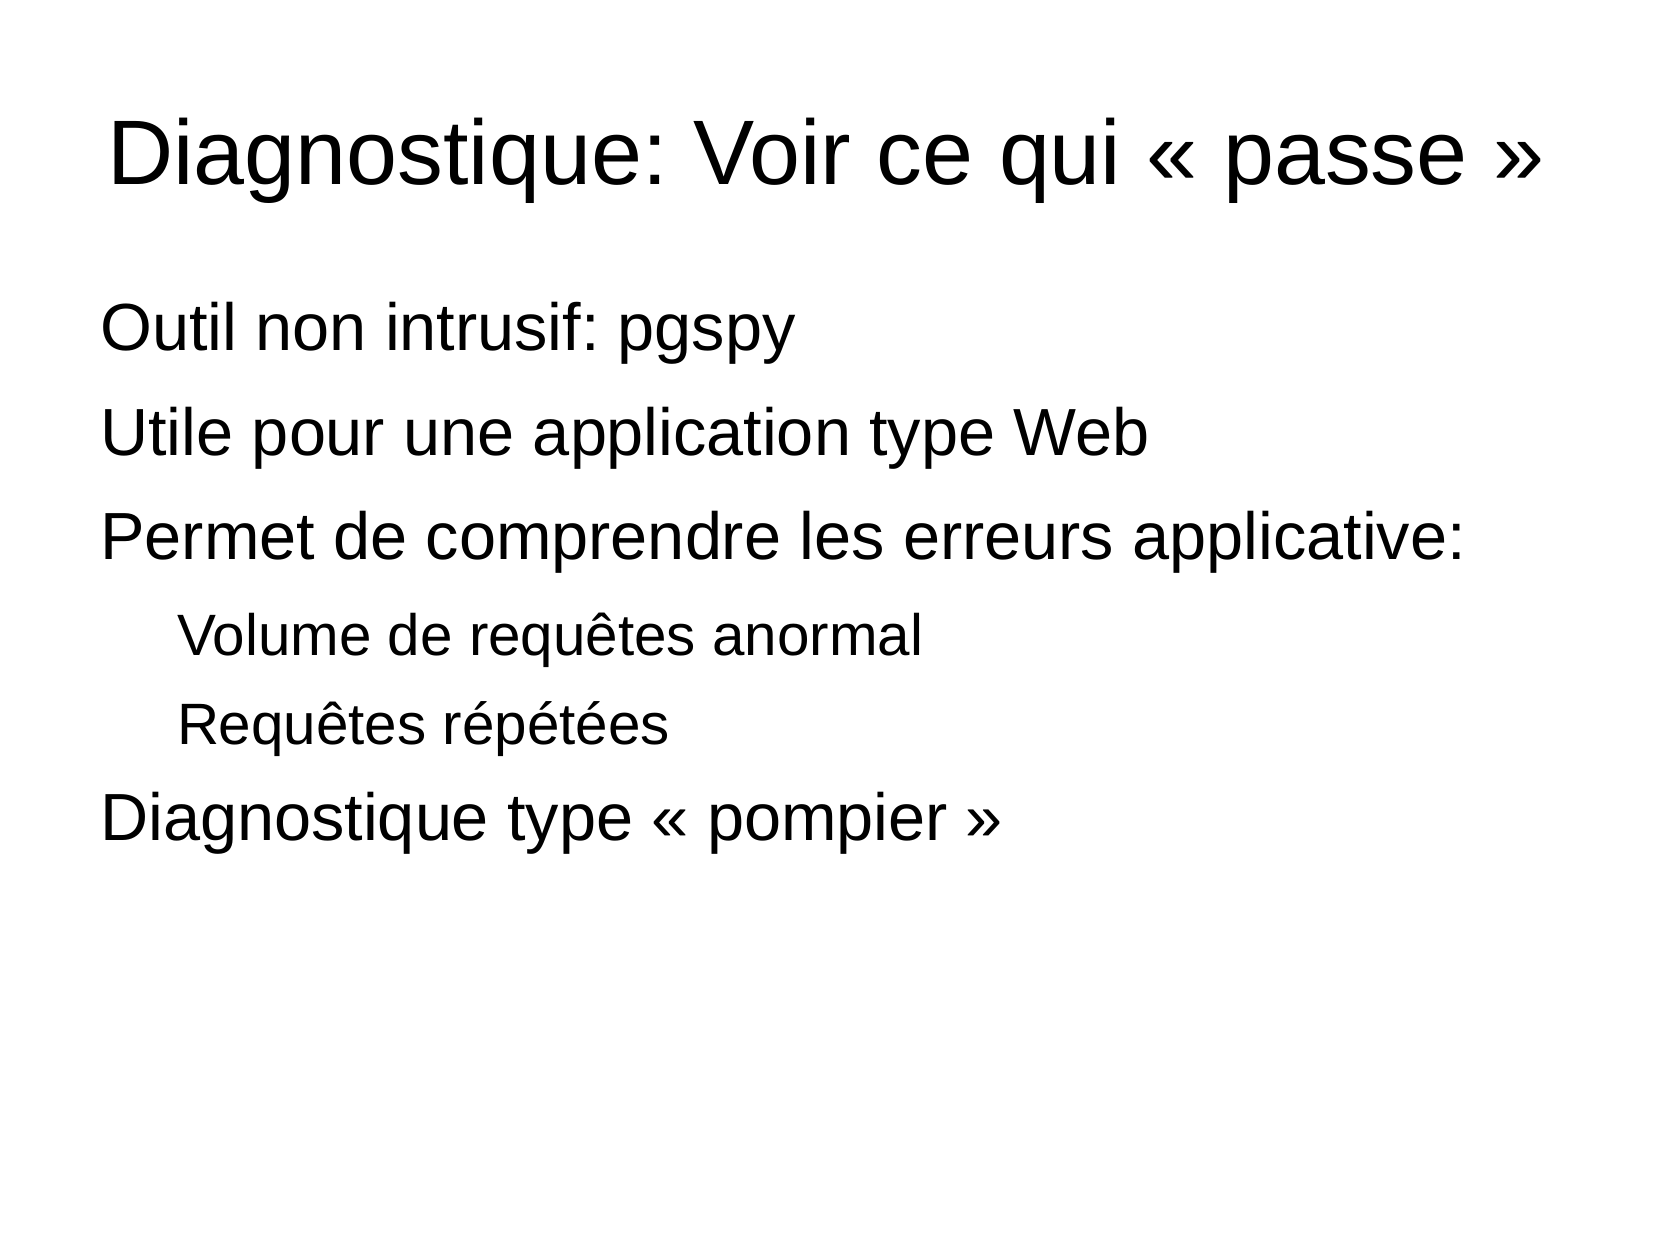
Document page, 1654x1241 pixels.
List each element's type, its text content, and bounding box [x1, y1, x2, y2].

title Diagnostique: Voir ce qui « passe » [82, 56, 1571, 250]
list Outil non intrusif: pgspy Utile pour une application type Web Permet de comprendre les erreurs applicative: Volume de requêtes anormal Requêtes répétées Diagnostique type « pompier » [82, 290, 1571, 1094]
